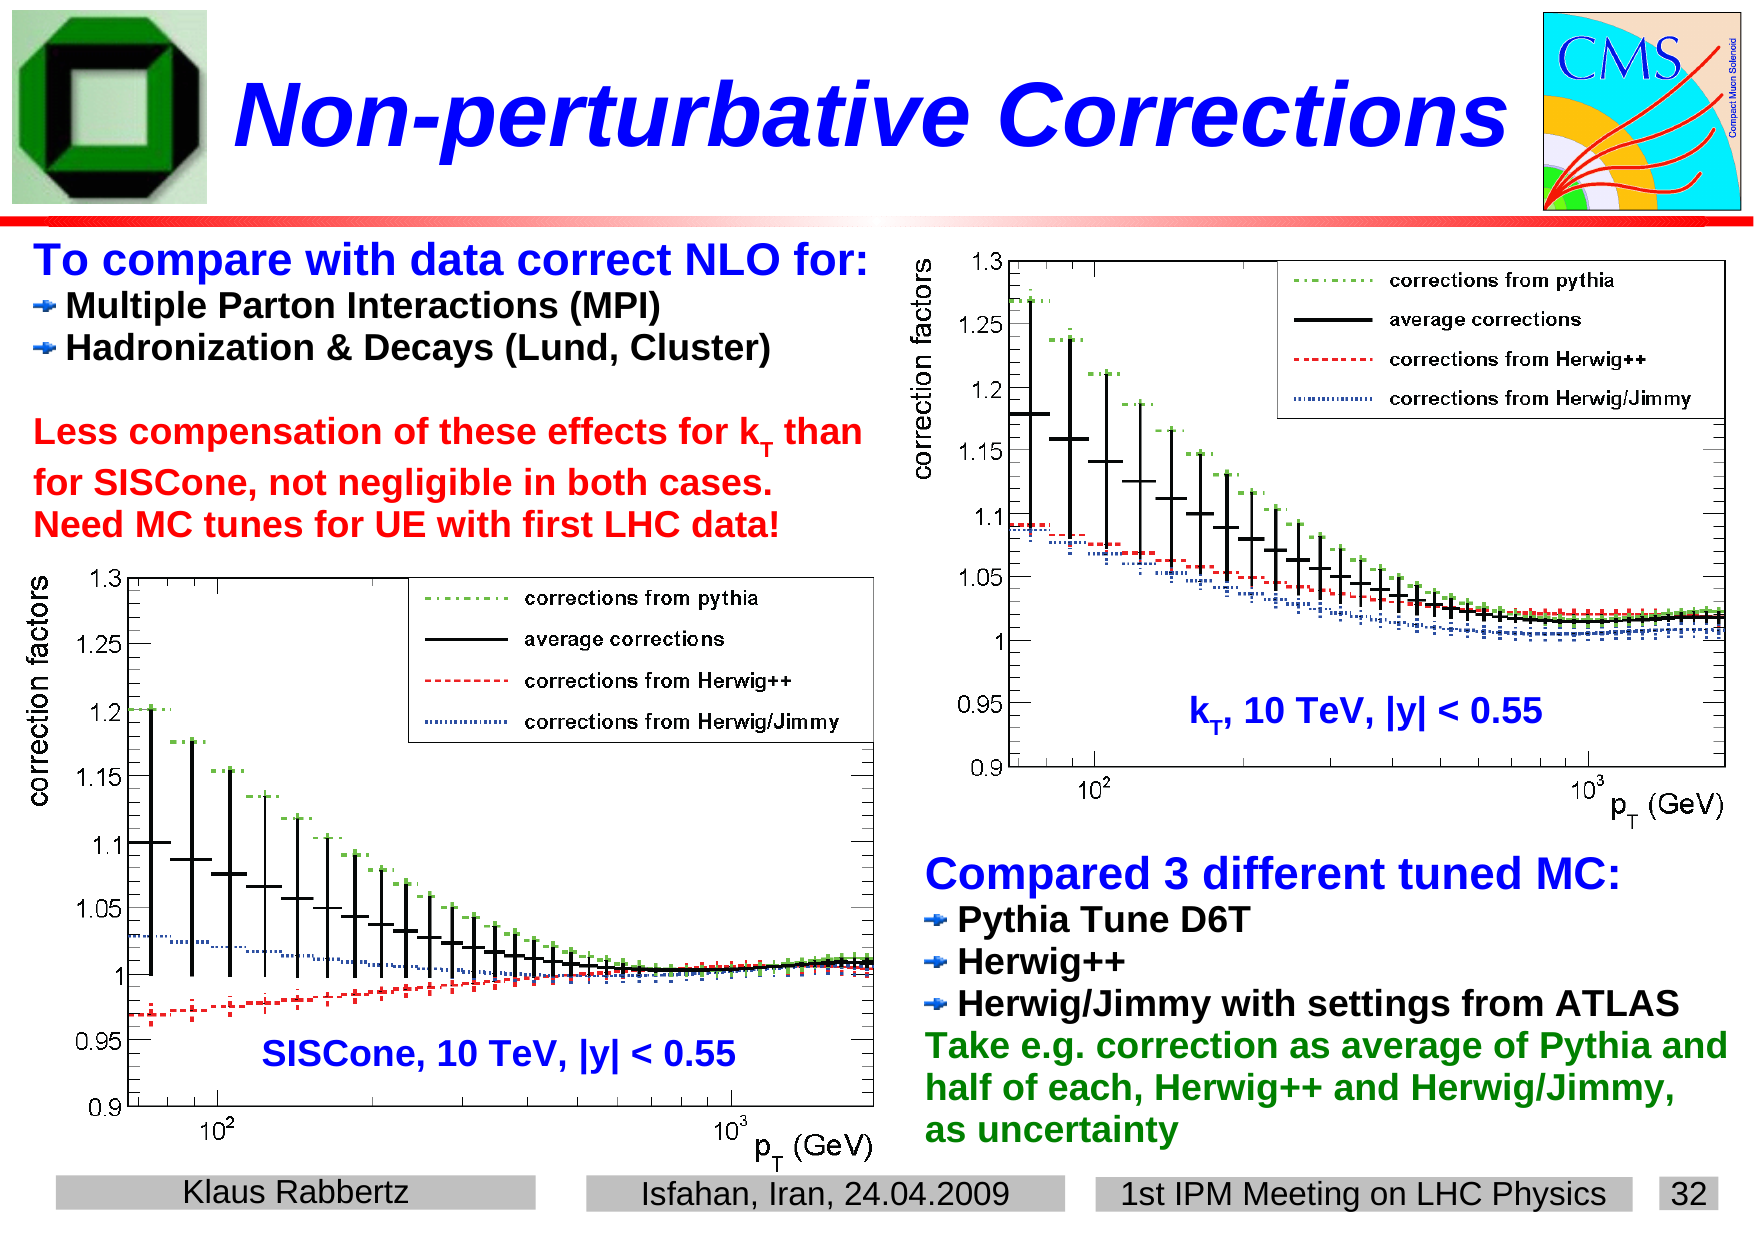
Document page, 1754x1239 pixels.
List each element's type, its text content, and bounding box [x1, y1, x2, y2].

picture [12, 10, 207, 204]
title Non-perturbative Corrections [220, 27, 1525, 202]
picture [1542, 11, 1742, 211]
text_box To compare with data correct NLO for: Multiple Parton Interactions (MPI) Hadronization & Decays (Lund, Cluster) Less compensation of these effects for kT than for SISCone, not negligible in both cases. Need MC tunes for UE with first LHC data! [21, 221, 883, 566]
picture [903, 244, 1734, 834]
text_box SISCone, 10 TeV, |y| < 0.55 [249, 1020, 748, 1088]
picture [19, 561, 883, 1175]
text_box Compared 3 different tuned MC: Pythia Tune D6T Herwig++ Herwig/Jimmy with settings from ATLAS Take e.g. correction as average of Pythia and half of each, Herwig++ and Herwig/Jimmy, as uncertainty [913, 835, 1741, 1172]
text_box kT, 10 TeV, |y| < 0.55 [1176, 677, 1555, 754]
